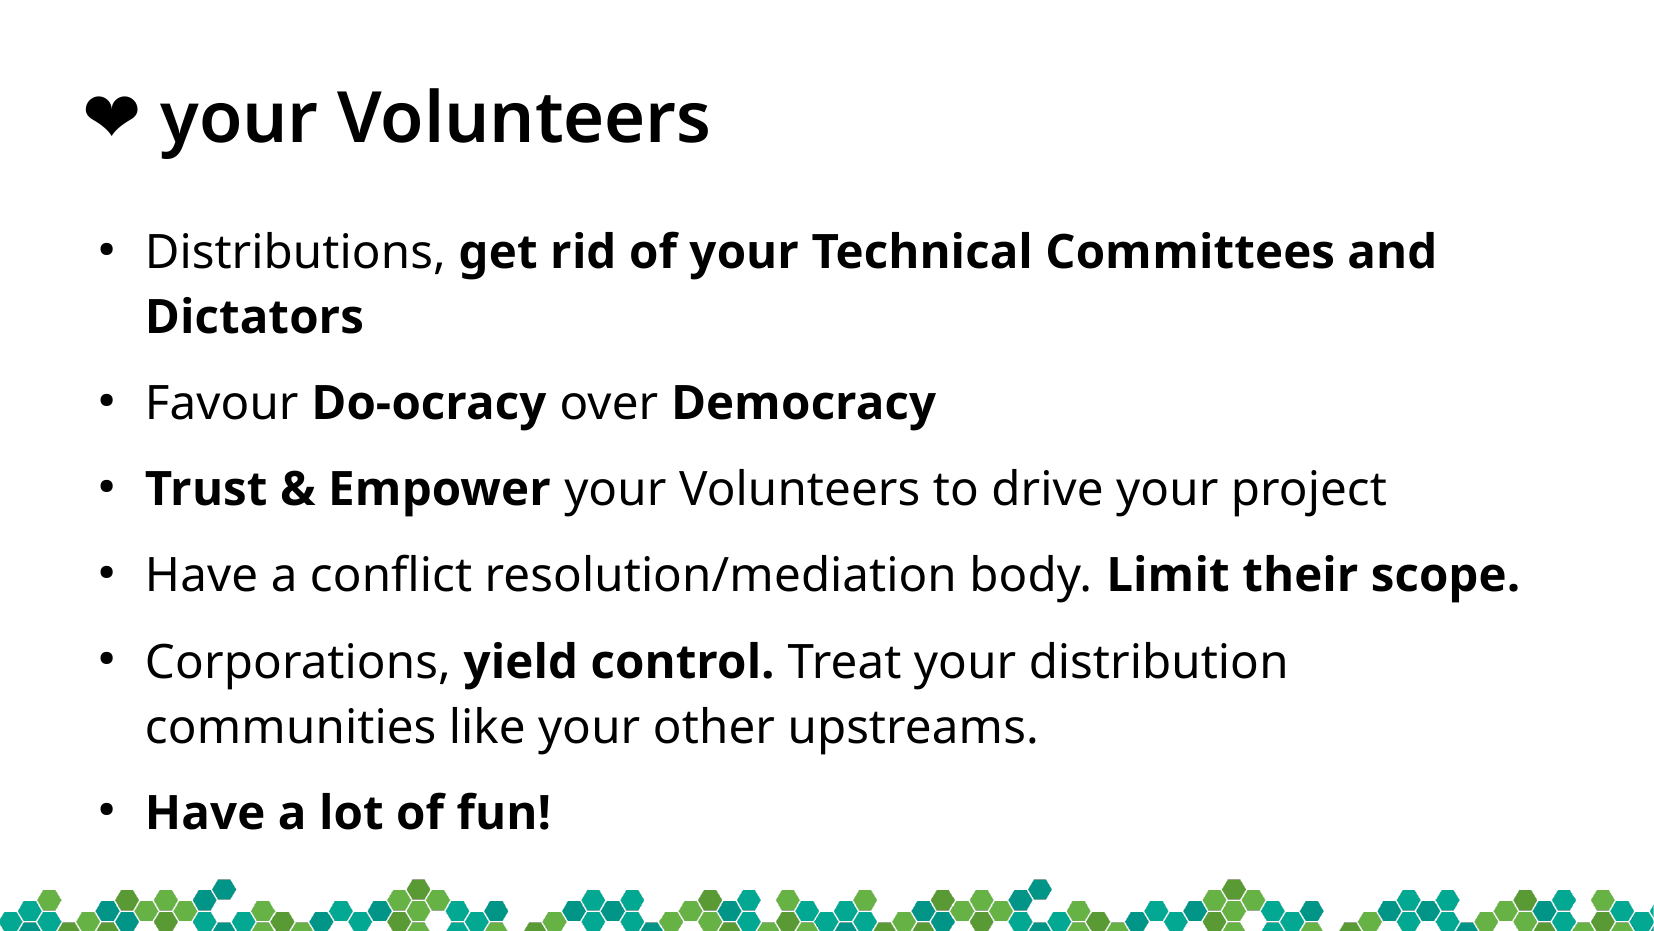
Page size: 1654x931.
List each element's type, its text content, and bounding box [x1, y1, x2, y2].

list Distributions, get rid of your Technical Committees and Dictators Favour Do-ocracy over Democracy Trust & Empower your Volunteers to drive your project Have a conflict resolution/mediation body. Limit their scope. Corporations, yield control. Treat your distribution communities like your other upstreams. Have a lot of fun! [82, 217, 1571, 846]
picture [0, 871, 1654, 931]
title ❤ your Volunteers [82, 37, 1571, 193]
